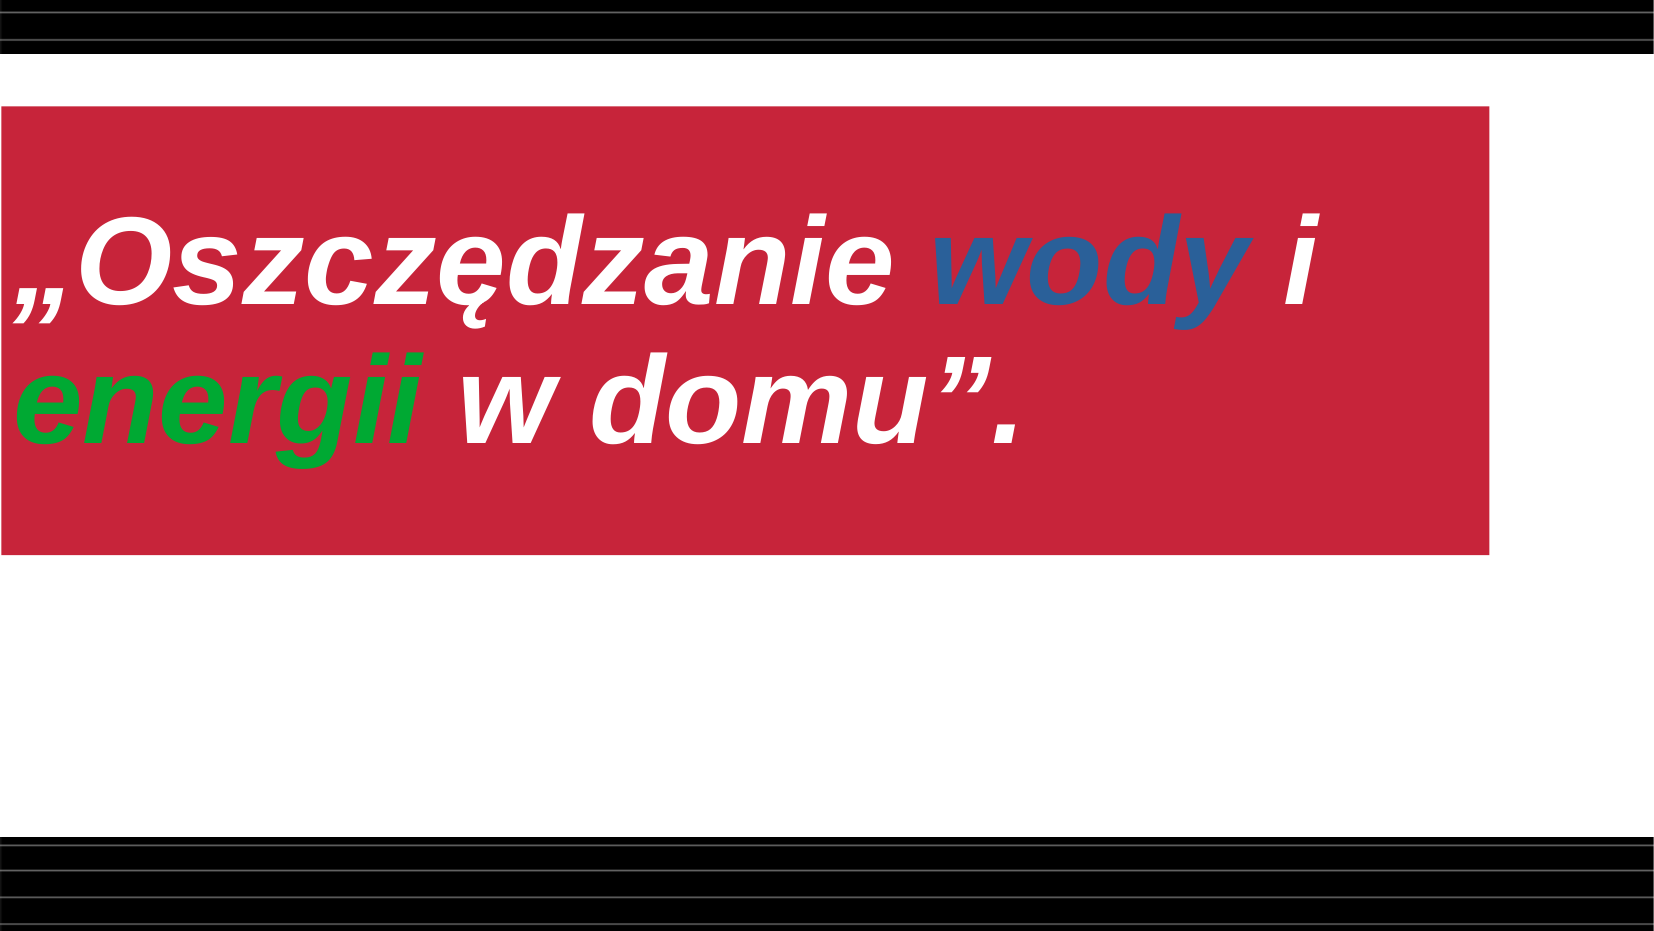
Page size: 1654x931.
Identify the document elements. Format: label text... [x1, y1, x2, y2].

picture [0, 0, 1654, 54]
title „Oszczędzanie wody i energii w domu”. [1, 106, 1490, 556]
picture [0, 837, 1654, 931]
